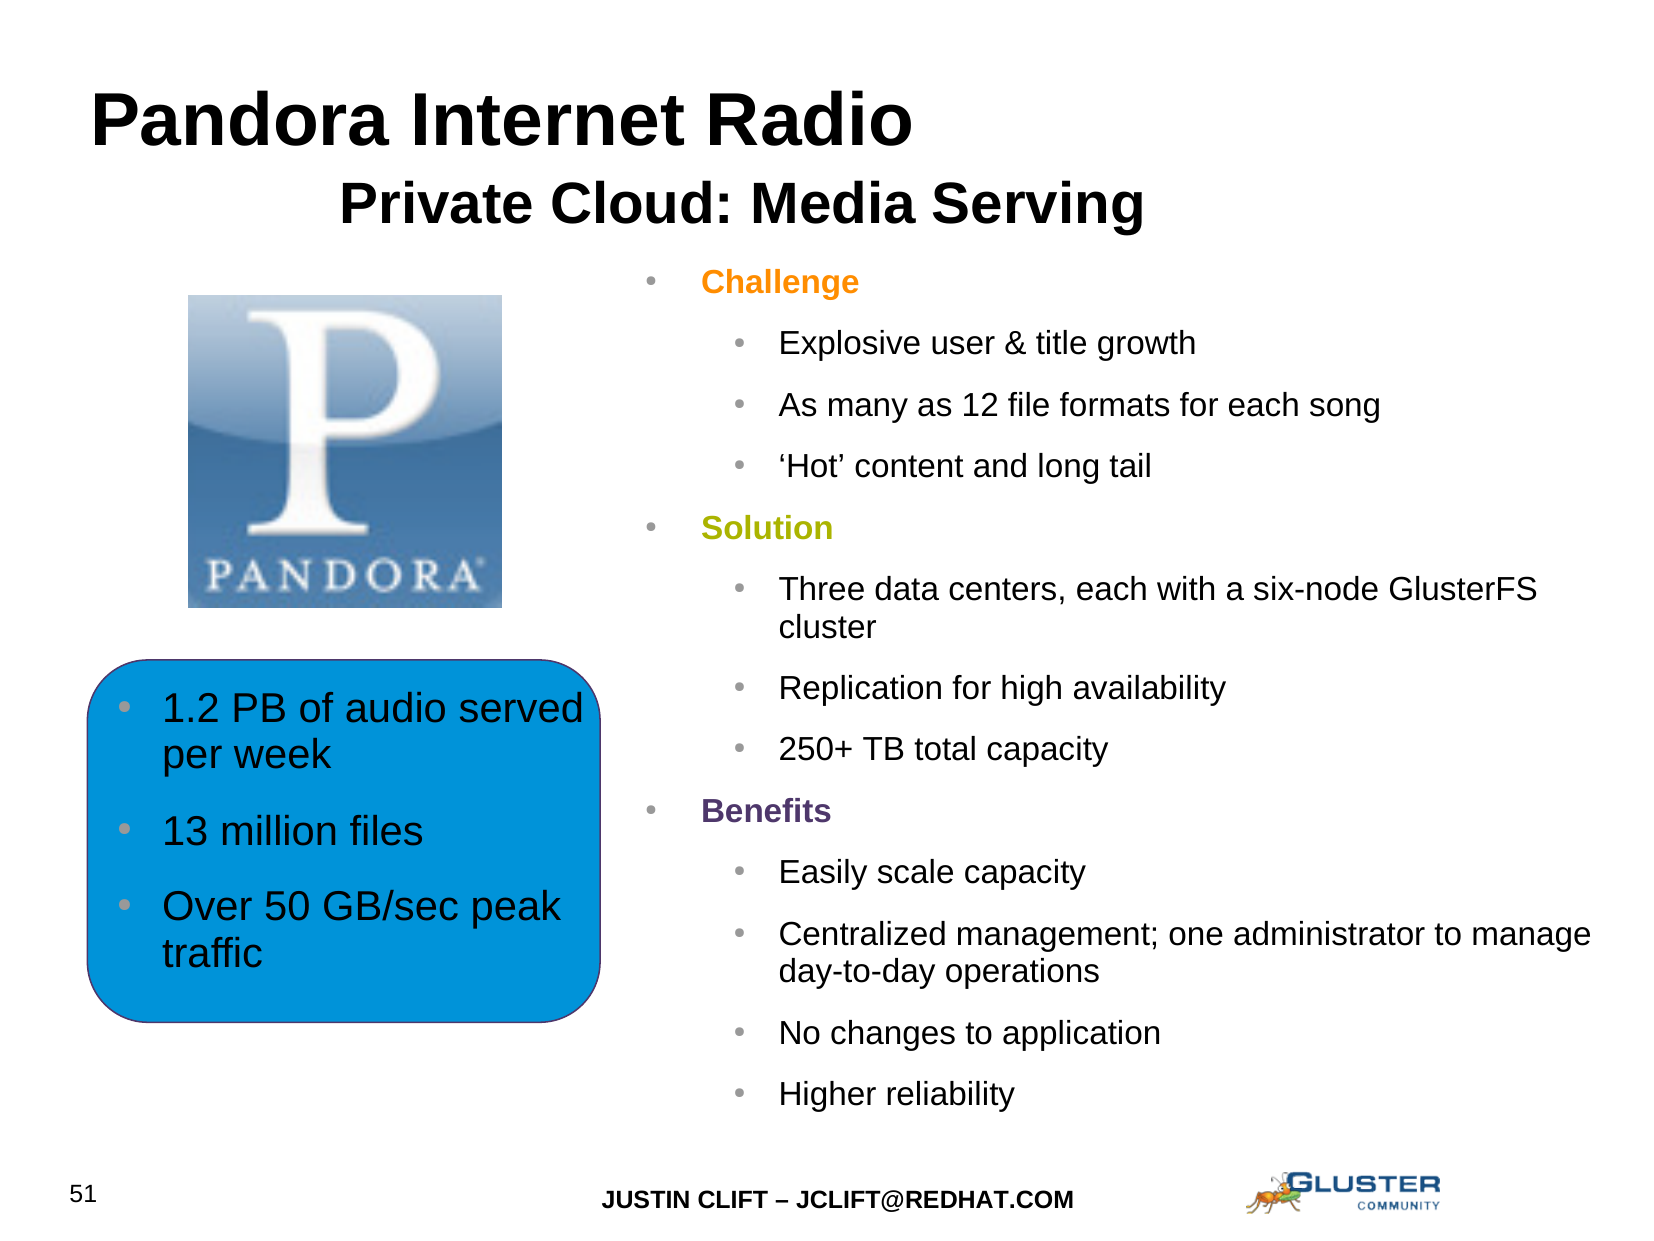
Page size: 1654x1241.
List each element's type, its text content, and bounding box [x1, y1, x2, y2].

text_box Private Cloud: Media Serving [324, 149, 1162, 243]
list Challenge Explosive user & title growth As many as 12 file formats for each song ‘Hot’ content and long tail Solution Three data centers, each with a six-node GlusterFS cluster Replication for high availability 250+ TB total capacity Benefits Easily scale capacity Centralized management; one administrator to manage day-to-day operations No changes to application Higher reliability [645, 262, 1621, 1141]
picture [188, 295, 502, 608]
text_box [105, 659, 582, 677]
picture [1246, 1170, 1440, 1215]
text_box 1.2 PB of audio served per week 13 million files Over 50 GB/sec peak traffic [87, 677, 601, 1023]
title Pandora Internet Radio [90, 15, 1579, 223]
